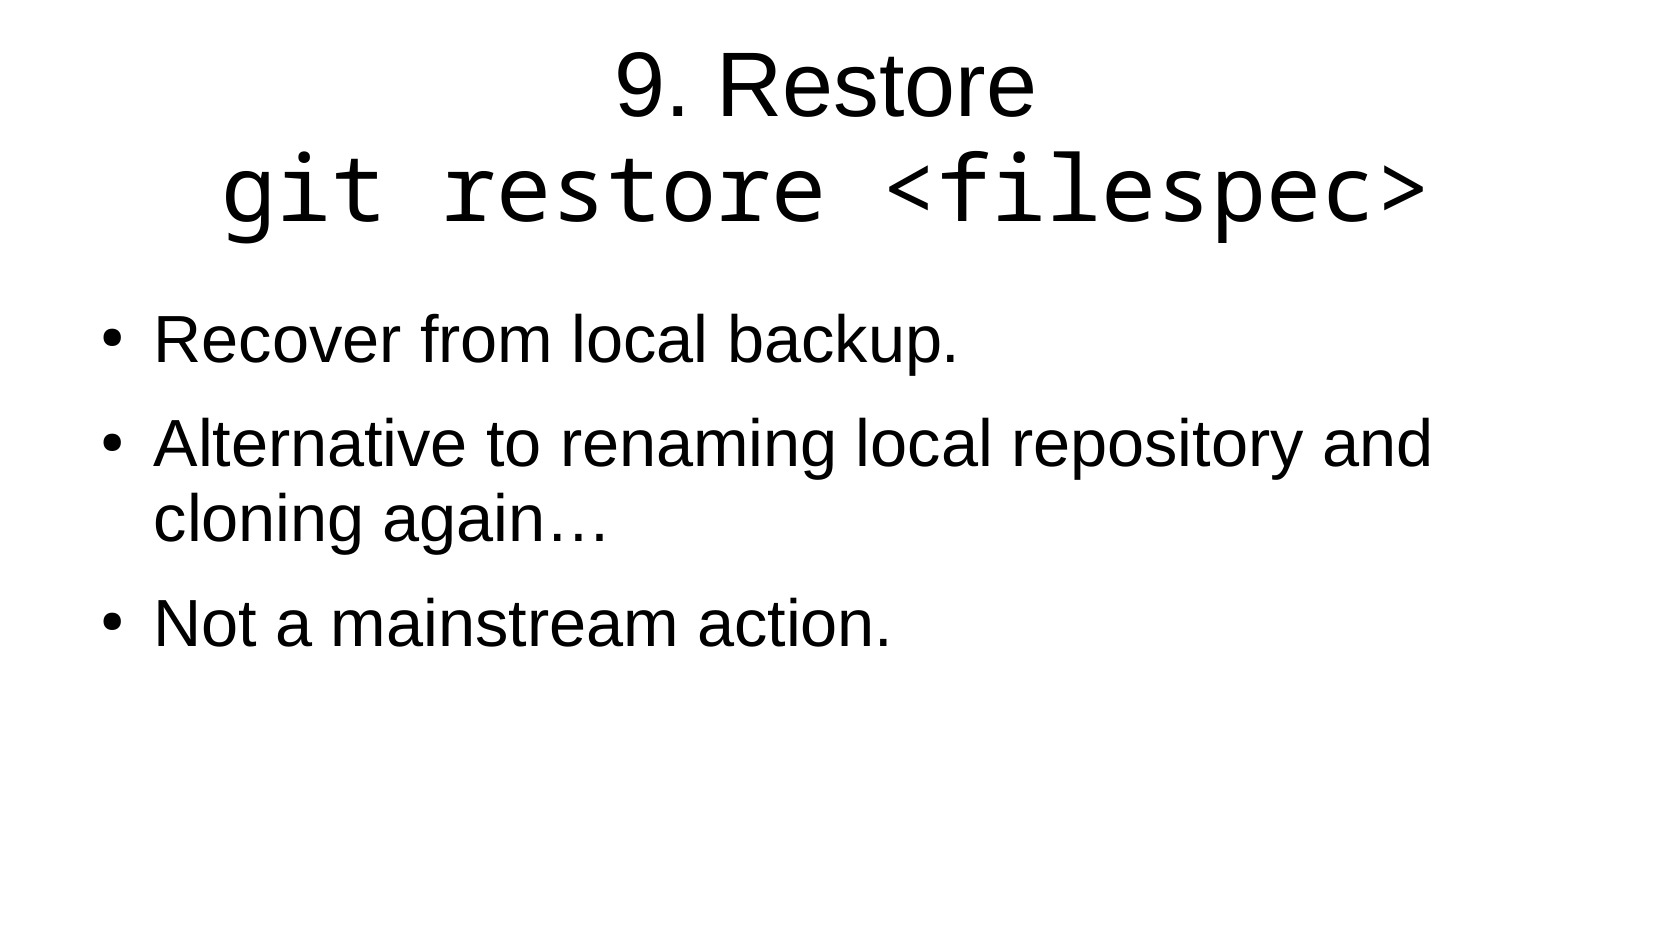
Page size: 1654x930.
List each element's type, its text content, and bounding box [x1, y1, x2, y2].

title git restore <filespec> [82, 107, 1571, 264]
list Recover from local backup. Alternative to renaming local repository and cloning again… Not a mainstream action. [82, 302, 1571, 719]
title 9. Restore [82, 7, 1571, 107]
